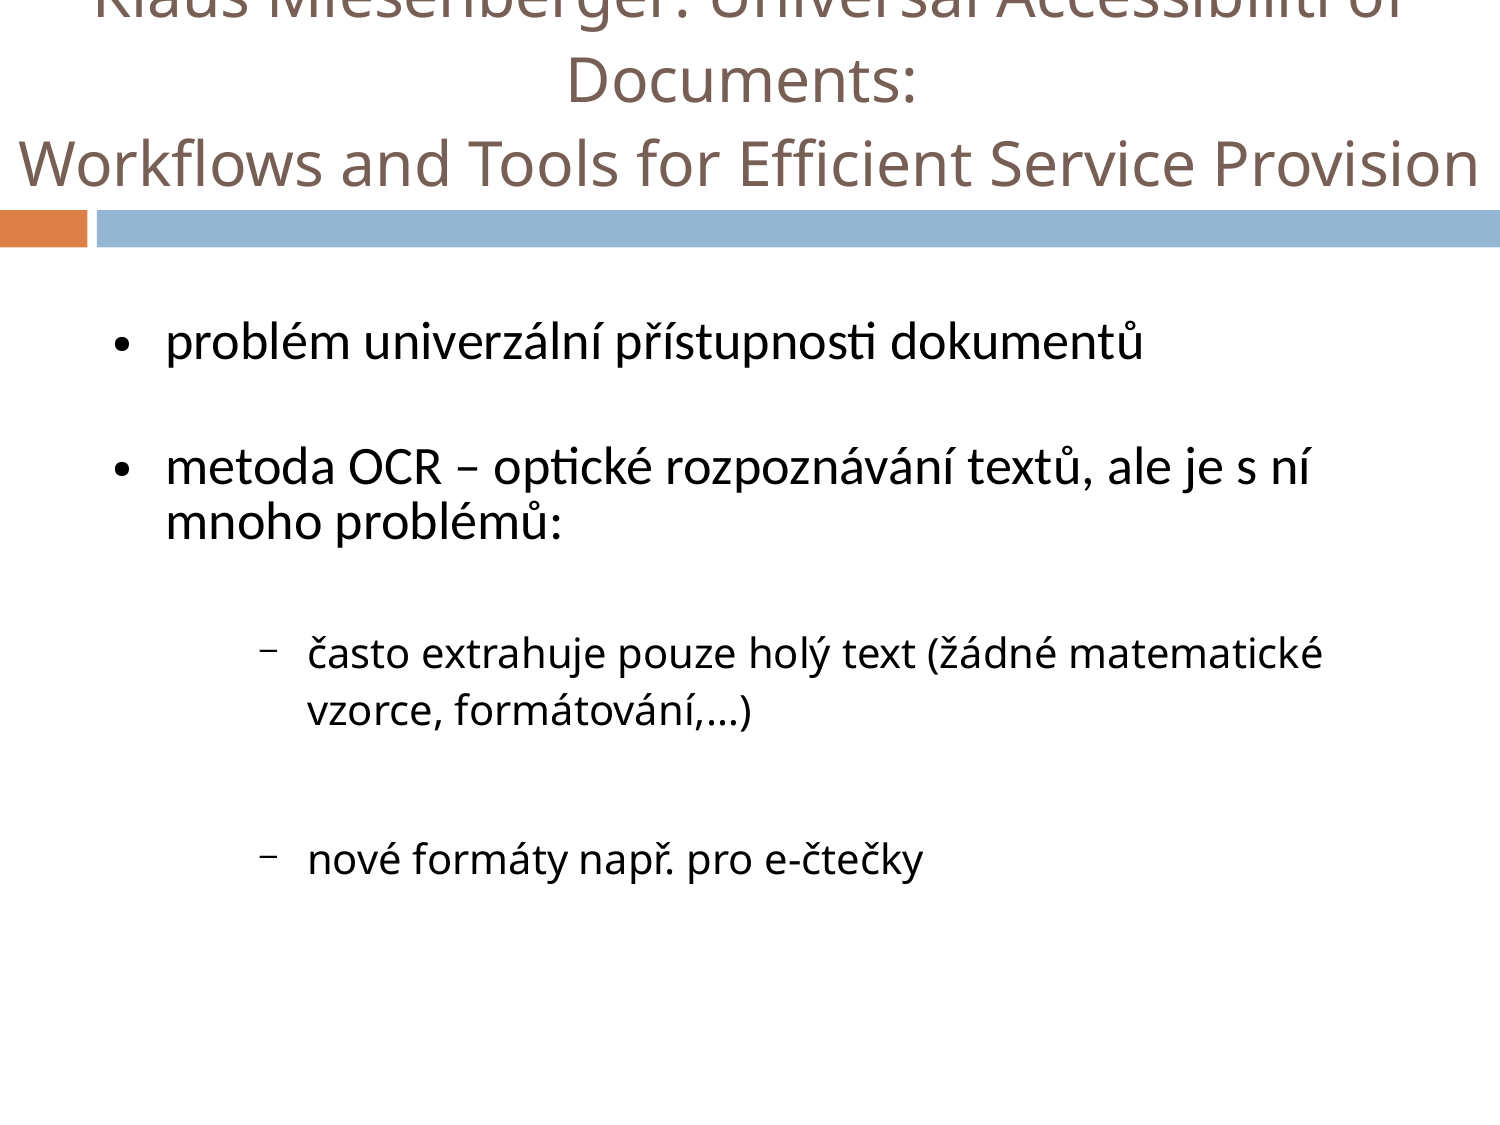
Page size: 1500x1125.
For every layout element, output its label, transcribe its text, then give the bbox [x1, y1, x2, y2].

list problém univerzální přístupnosti dokumentů metoda OCR – optické rozpoznávání textů, ale je s ní mnoho problémů: často extrahuje pouze holý text (žádné matematické vzorce, formátování,…) nové formáty např. pro e-čtečky [94, 318, 1432, 1057]
title Klaus Miesenberger: Universal Accessibiliti of Documents: Workflows and Tools for Efficient Service Provision [0, 0, 1500, 213]
